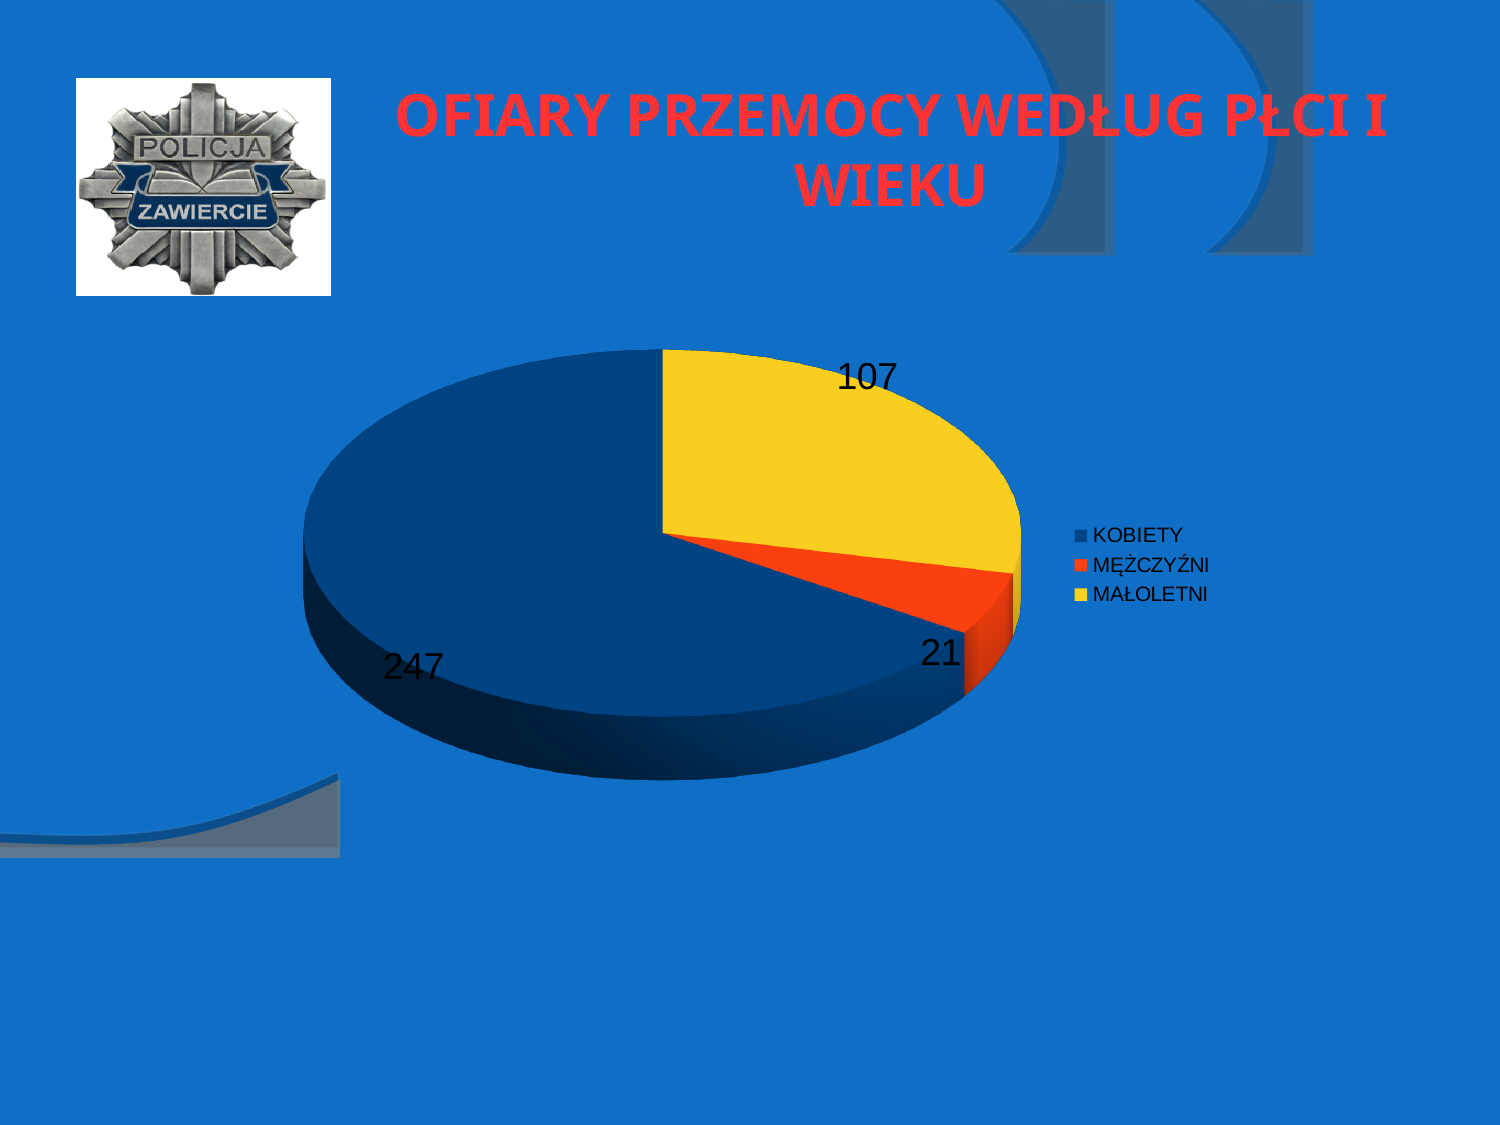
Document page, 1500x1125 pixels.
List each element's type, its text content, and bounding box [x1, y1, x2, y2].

chart [284, 299, 1230, 832]
picture [76, 78, 331, 296]
title OFIARY PRZEMOCY WEDŁUG PŁCI I WIEKU [354, 70, 1430, 284]
